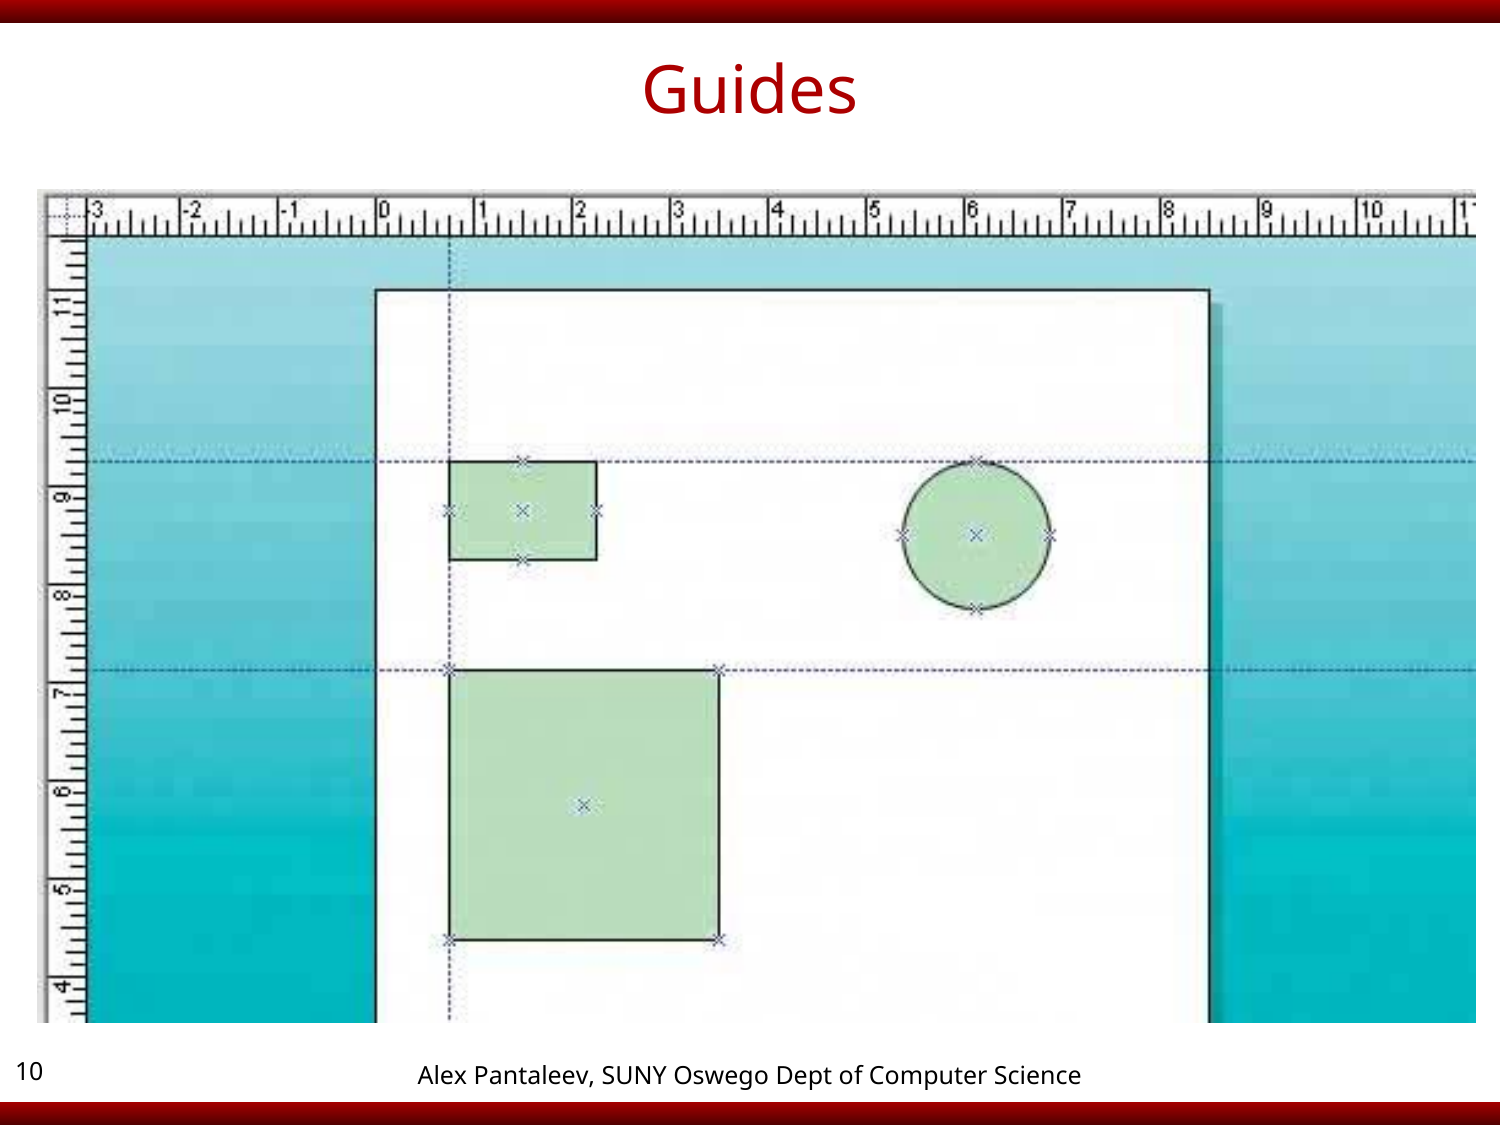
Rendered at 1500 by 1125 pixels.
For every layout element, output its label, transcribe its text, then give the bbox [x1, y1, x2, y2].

picture [37, 189, 1476, 1023]
title Guides [0, 32, 1500, 143]
